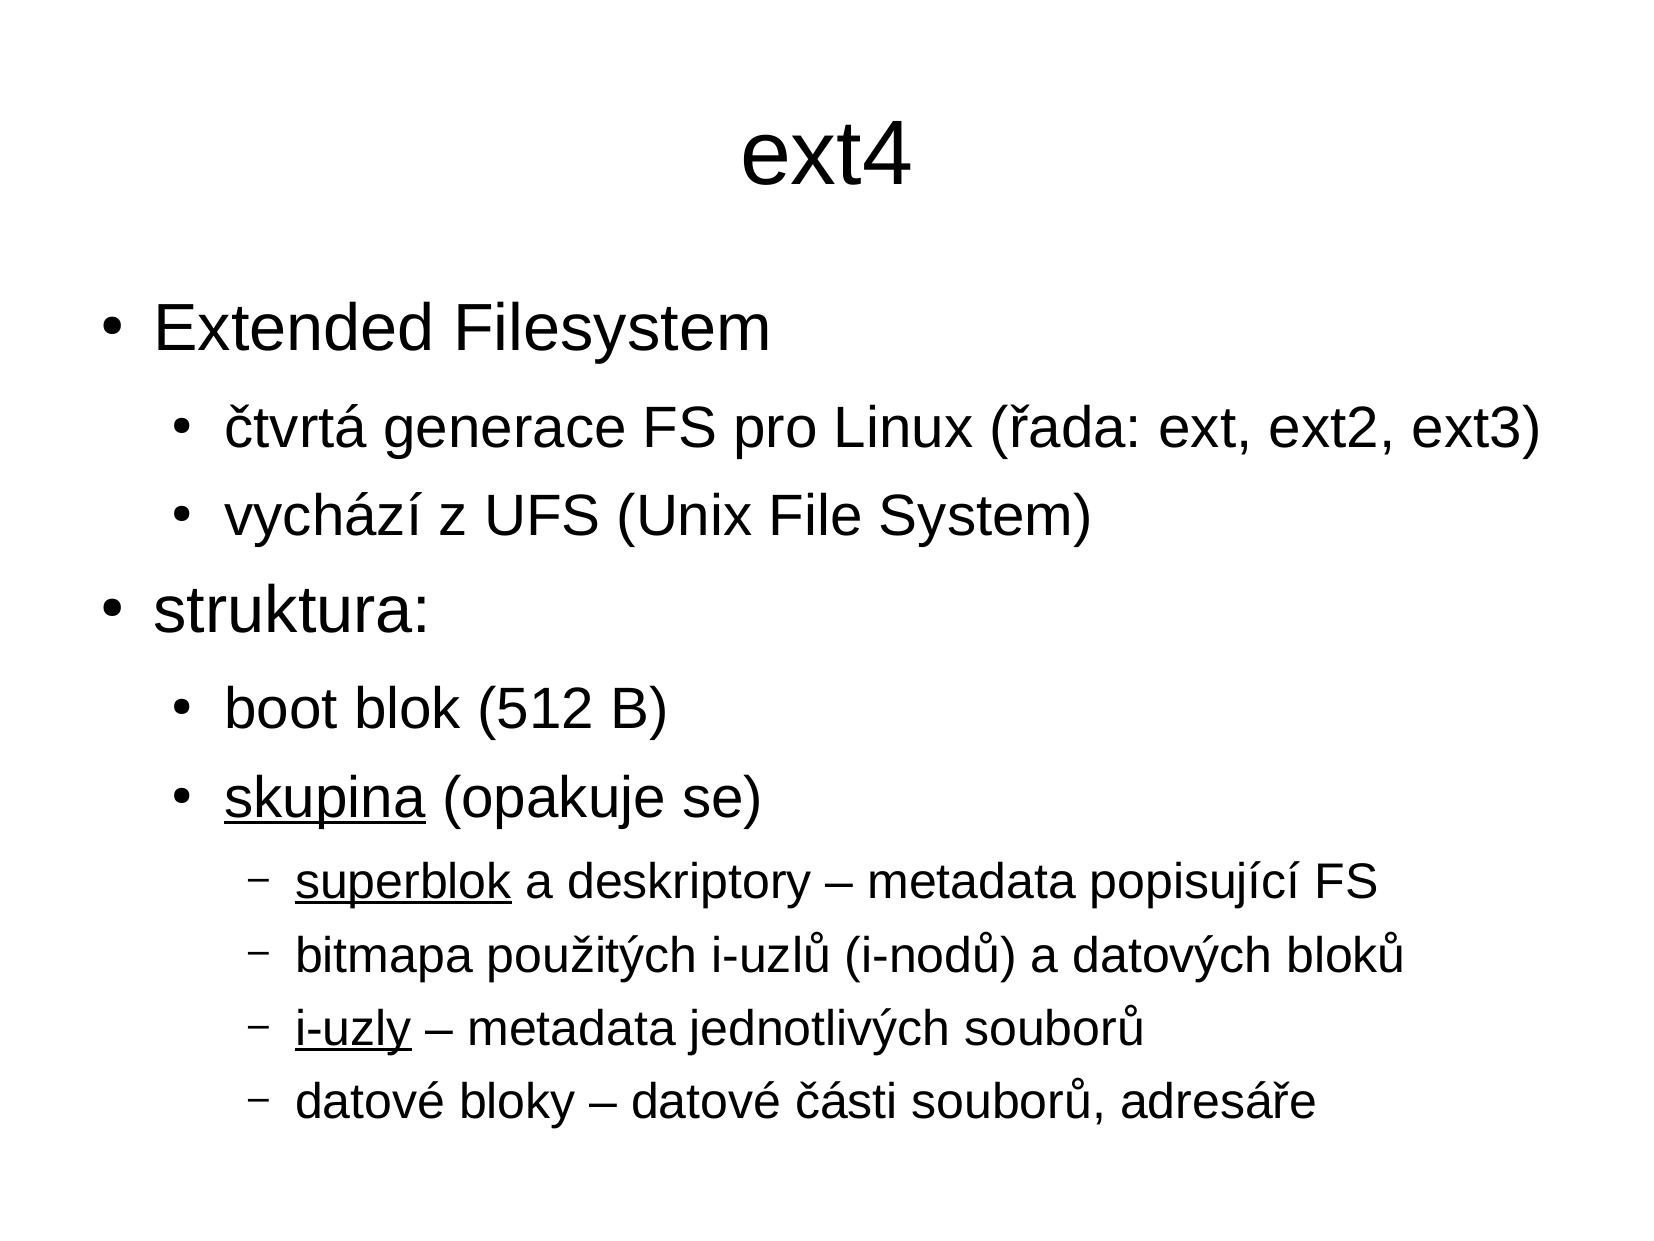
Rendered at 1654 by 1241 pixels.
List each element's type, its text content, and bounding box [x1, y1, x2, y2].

list Extended Filesystem čtvrtá generace FS pro Linux (řada: ext, ext2, ext3) vychází z UFS (Unix File System) struktura: boot blok (512 B) skupina (opakuje se) superblok a deskriptory – metadata popisující FS bitmapa použitých i-uzlů (i-nodů) a datových bloků i-uzly – metadata jednotlivých souborů datové bloky – datové části souborů, adresáře [82, 290, 1571, 1130]
title ext4 [82, 56, 1571, 250]
